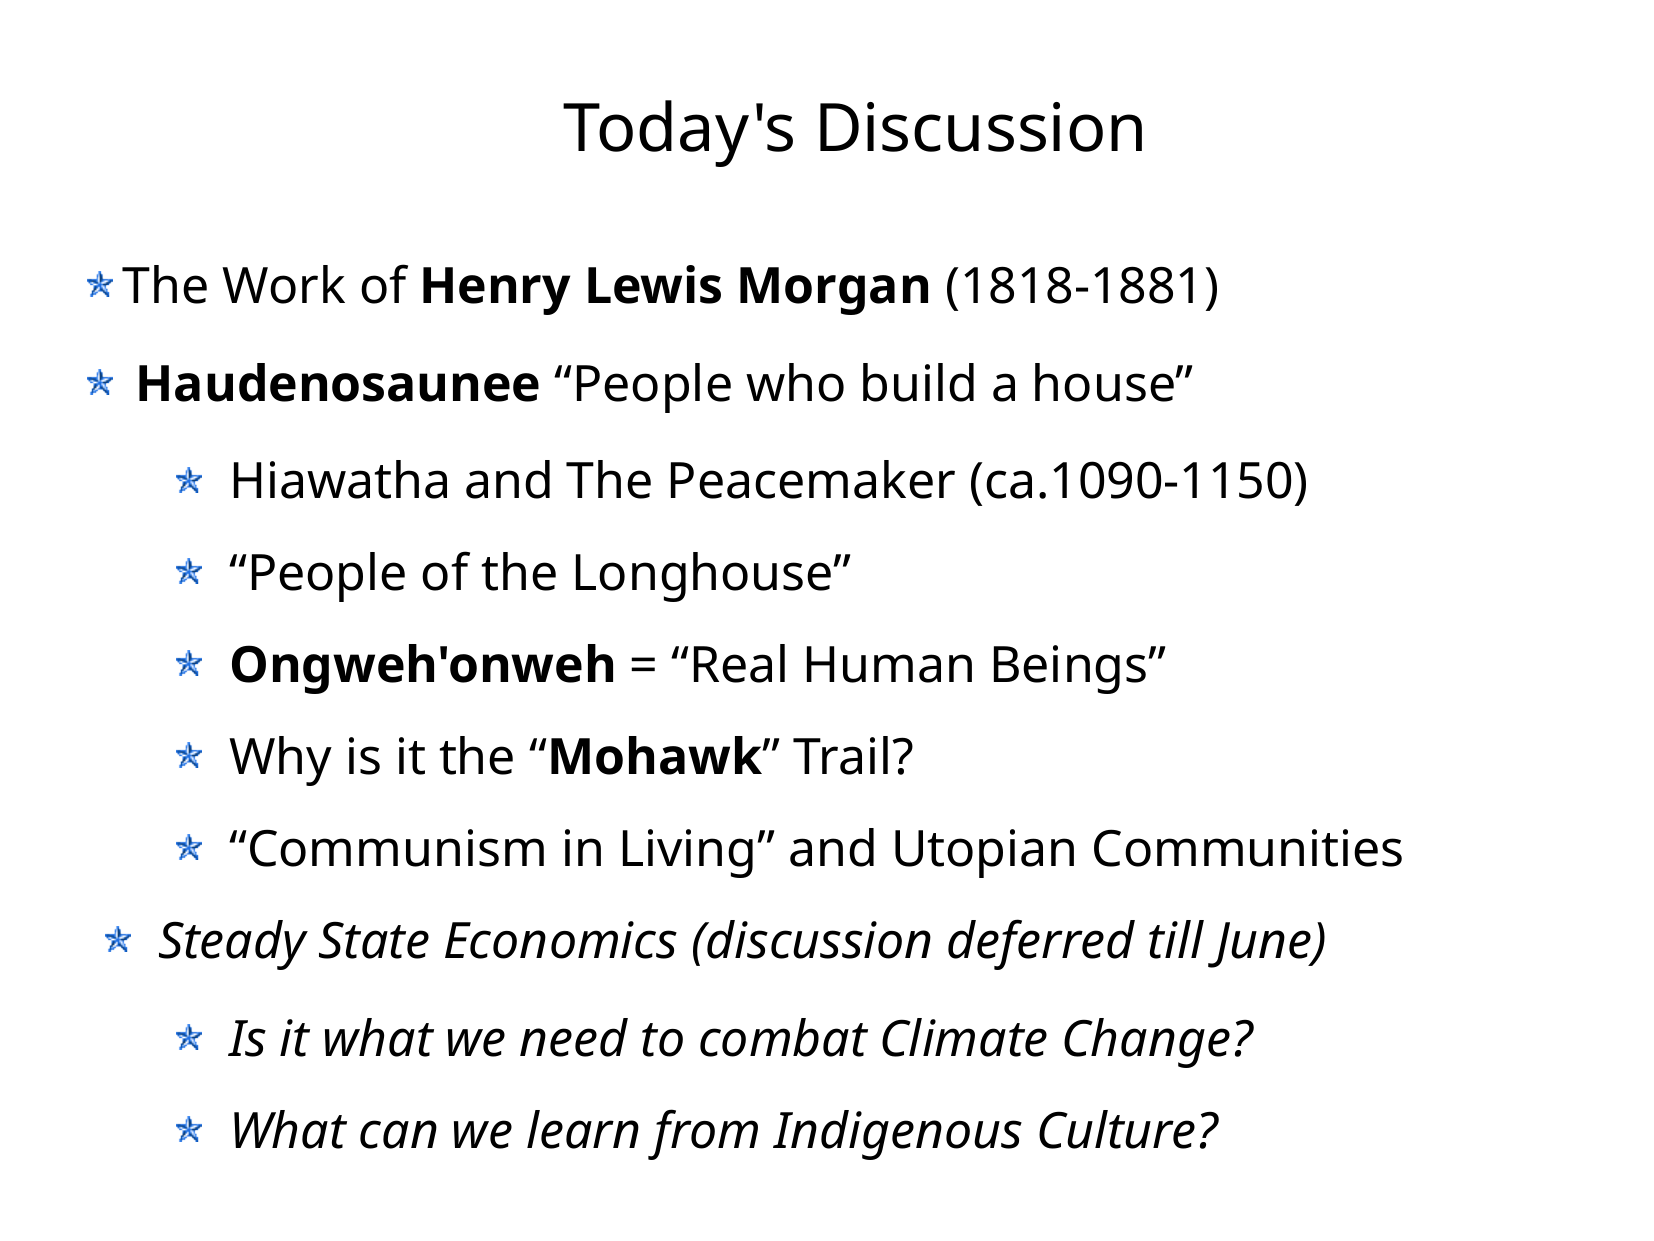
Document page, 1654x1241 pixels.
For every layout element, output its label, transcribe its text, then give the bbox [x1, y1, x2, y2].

title Today's Discussion [135, 30, 1578, 223]
list The Work of Henry Lewis Morgan (1818-1881) Haudenosaunee “People who build a house” Hiawatha and The Peacemaker (ca.1090-1150) “People of the Longhouse” Ongweh'onweh = “Real Human Beings” Why is it the “Mohawk” Trail? “Communism in Living” and Utopian Communities Steady State Economics (discussion deferred till June) Is it what we need to combat Climate Change? What can we learn from Indigenous Culture? [87, 249, 1576, 1173]
